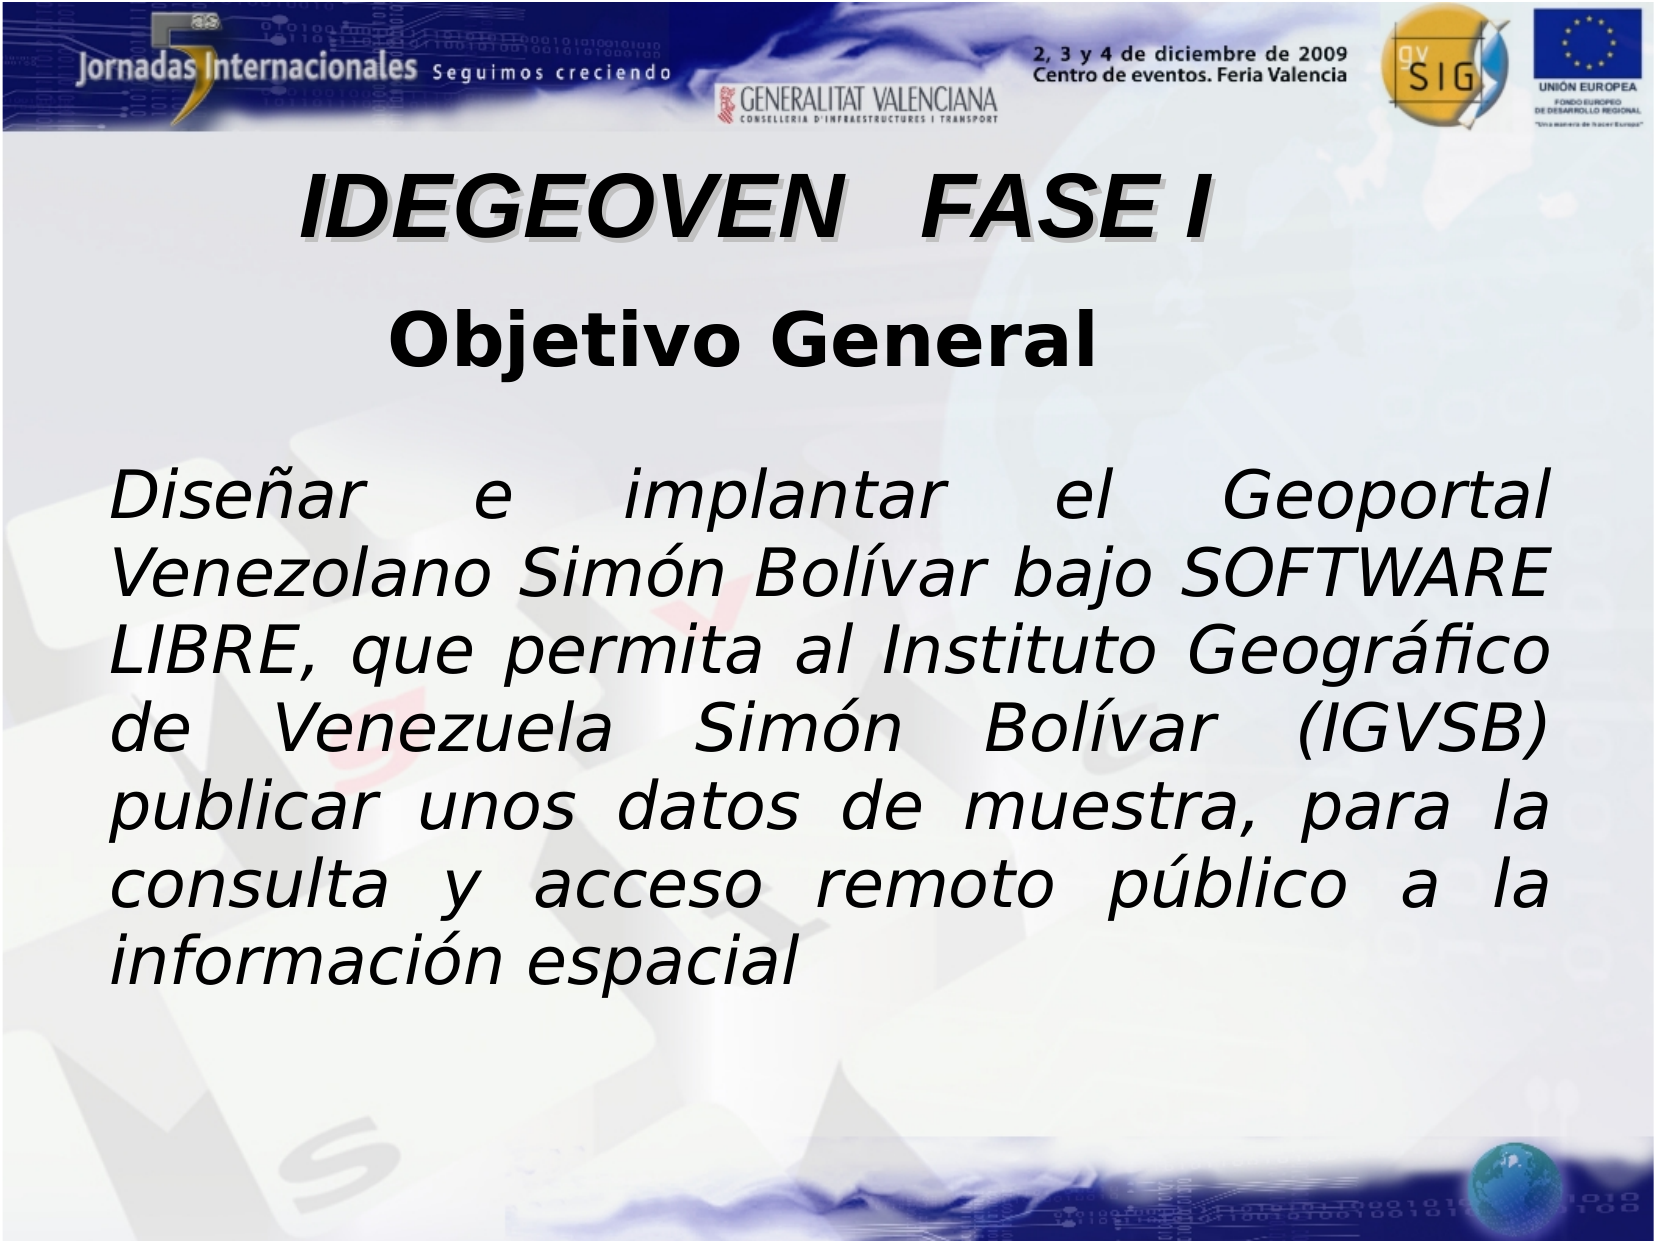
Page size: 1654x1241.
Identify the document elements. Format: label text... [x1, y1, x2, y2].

text_box Objetivo General [366, 310, 1121, 398]
picture [2, 2, 1654, 1241]
title IDEGEOVEN FASE I [11, 102, 1501, 310]
text_box Diseñar e implantar el Geoportal Venezolano Simón Bolívar bajo SOFTWARE LIBRE, que permita al Instituto Geográfico de Venezuela Simón Bolívar (IGVSB) publicar unos datos de muestra, para la consulta y acceso remoto público a la información espacial [88, 442, 1595, 1014]
